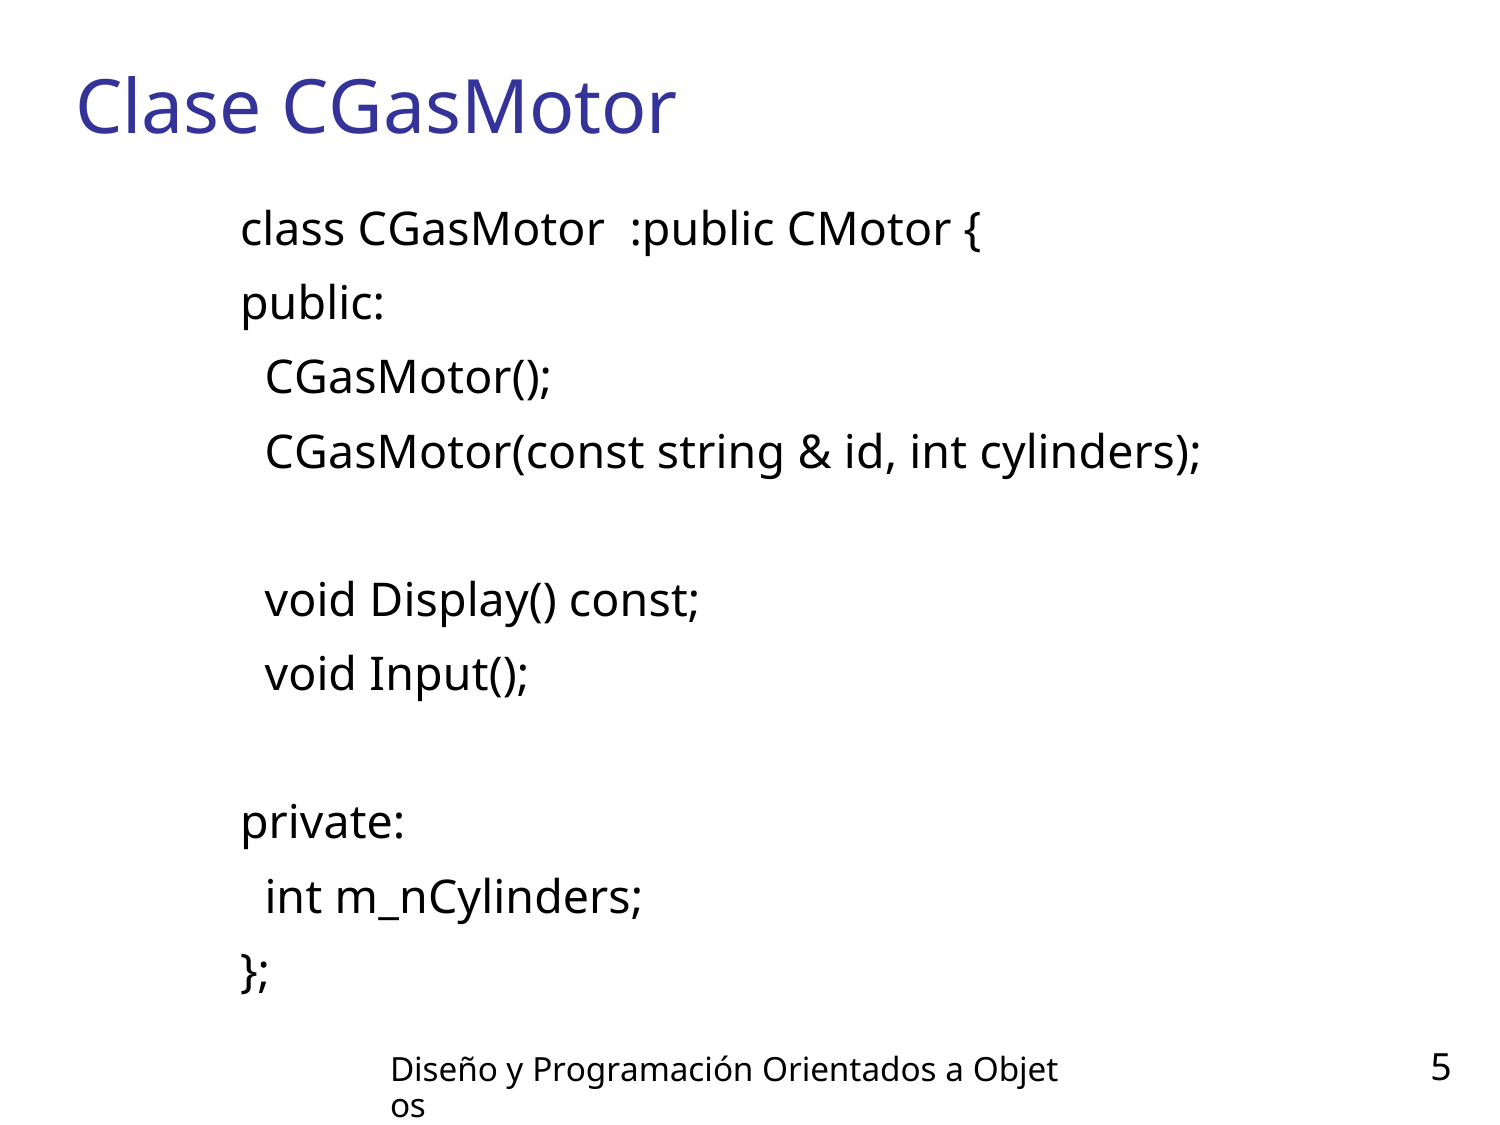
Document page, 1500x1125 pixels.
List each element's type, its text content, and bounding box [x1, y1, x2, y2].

list class CGasMotor :public CMotor { public: CGasMotor(); CGasMotor(const string & id, int cylinders); void Display() const; void Input(); private: int m_nCylinders; }; [225, 187, 1462, 1013]
title Clase CGasMotor [75, 18, 1466, 181]
